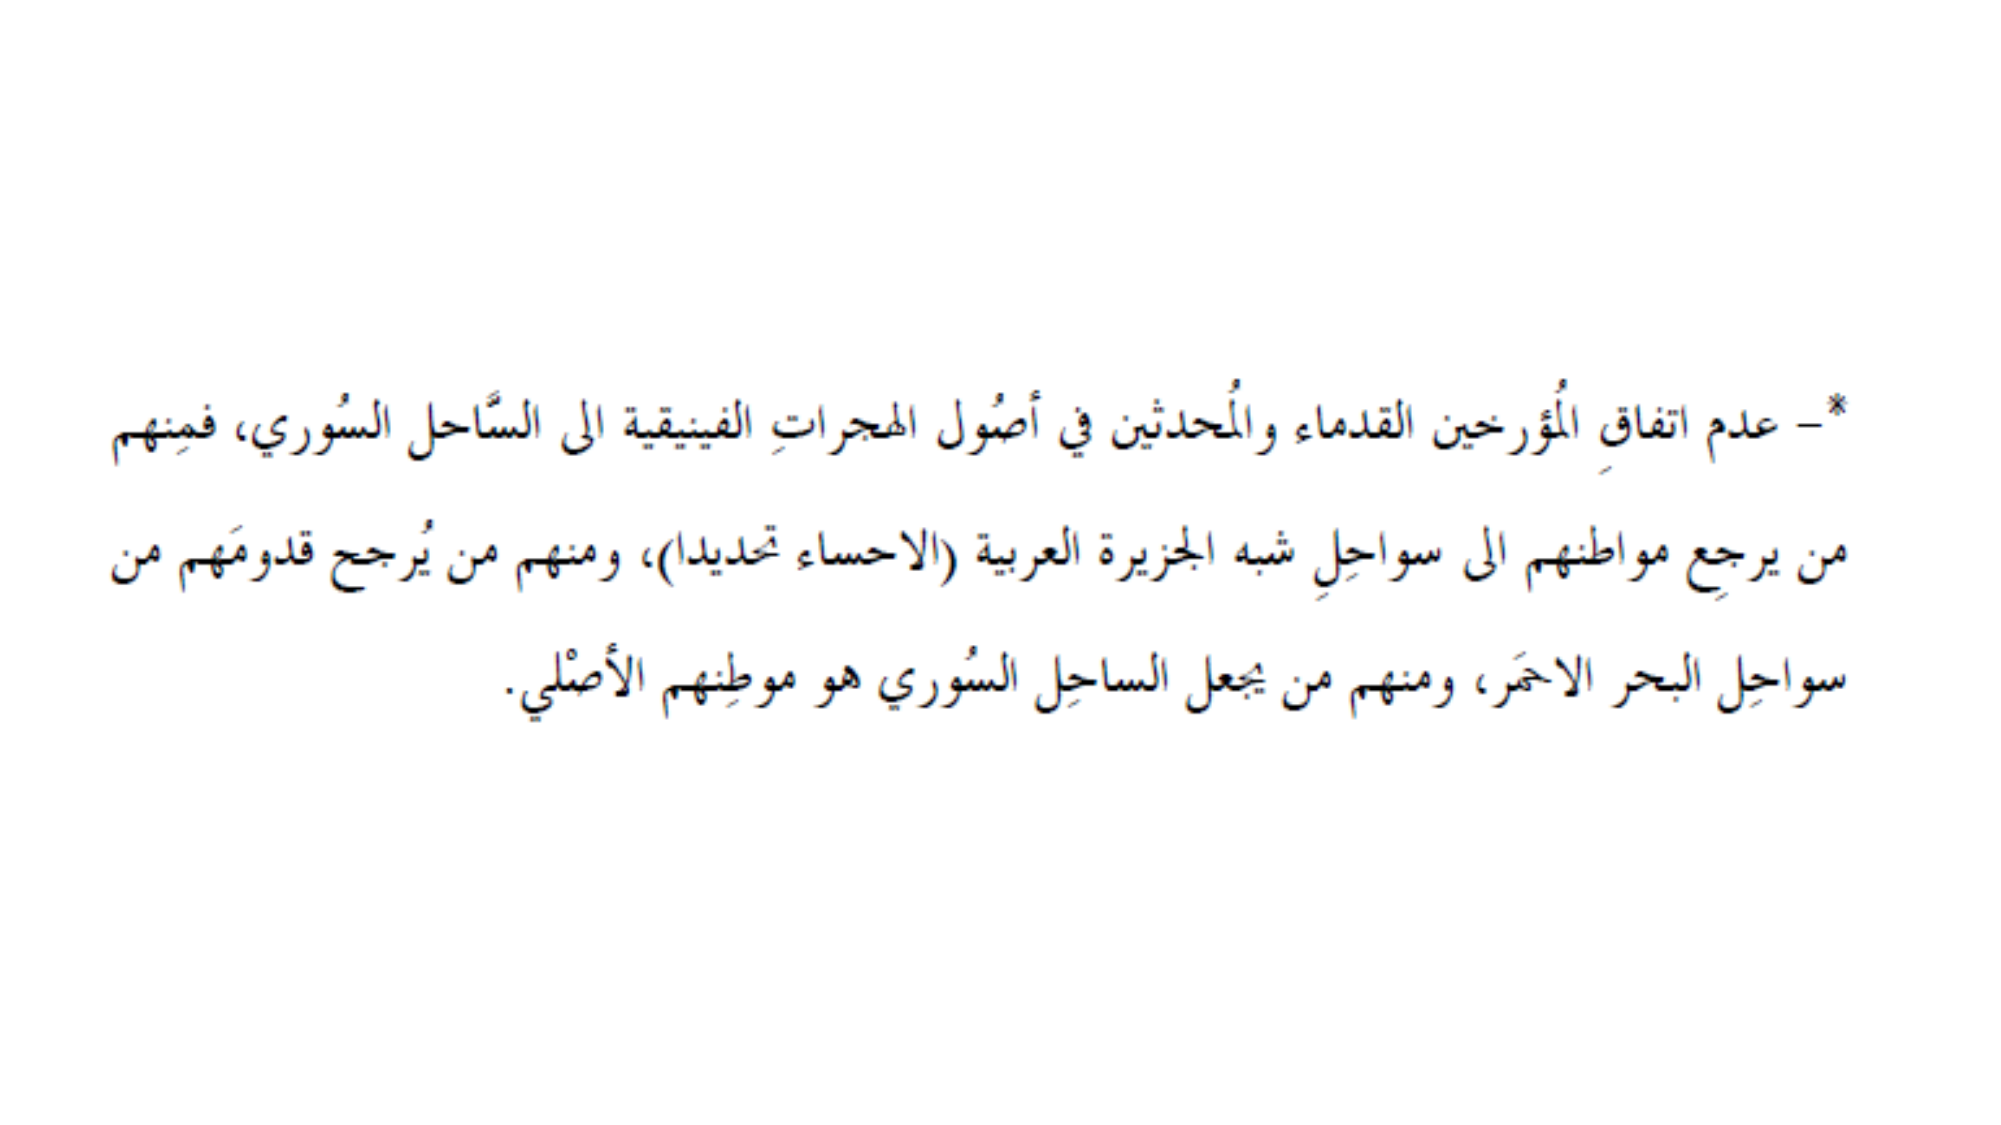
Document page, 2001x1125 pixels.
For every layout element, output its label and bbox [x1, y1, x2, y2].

picture [61, 321, 1939, 804]
